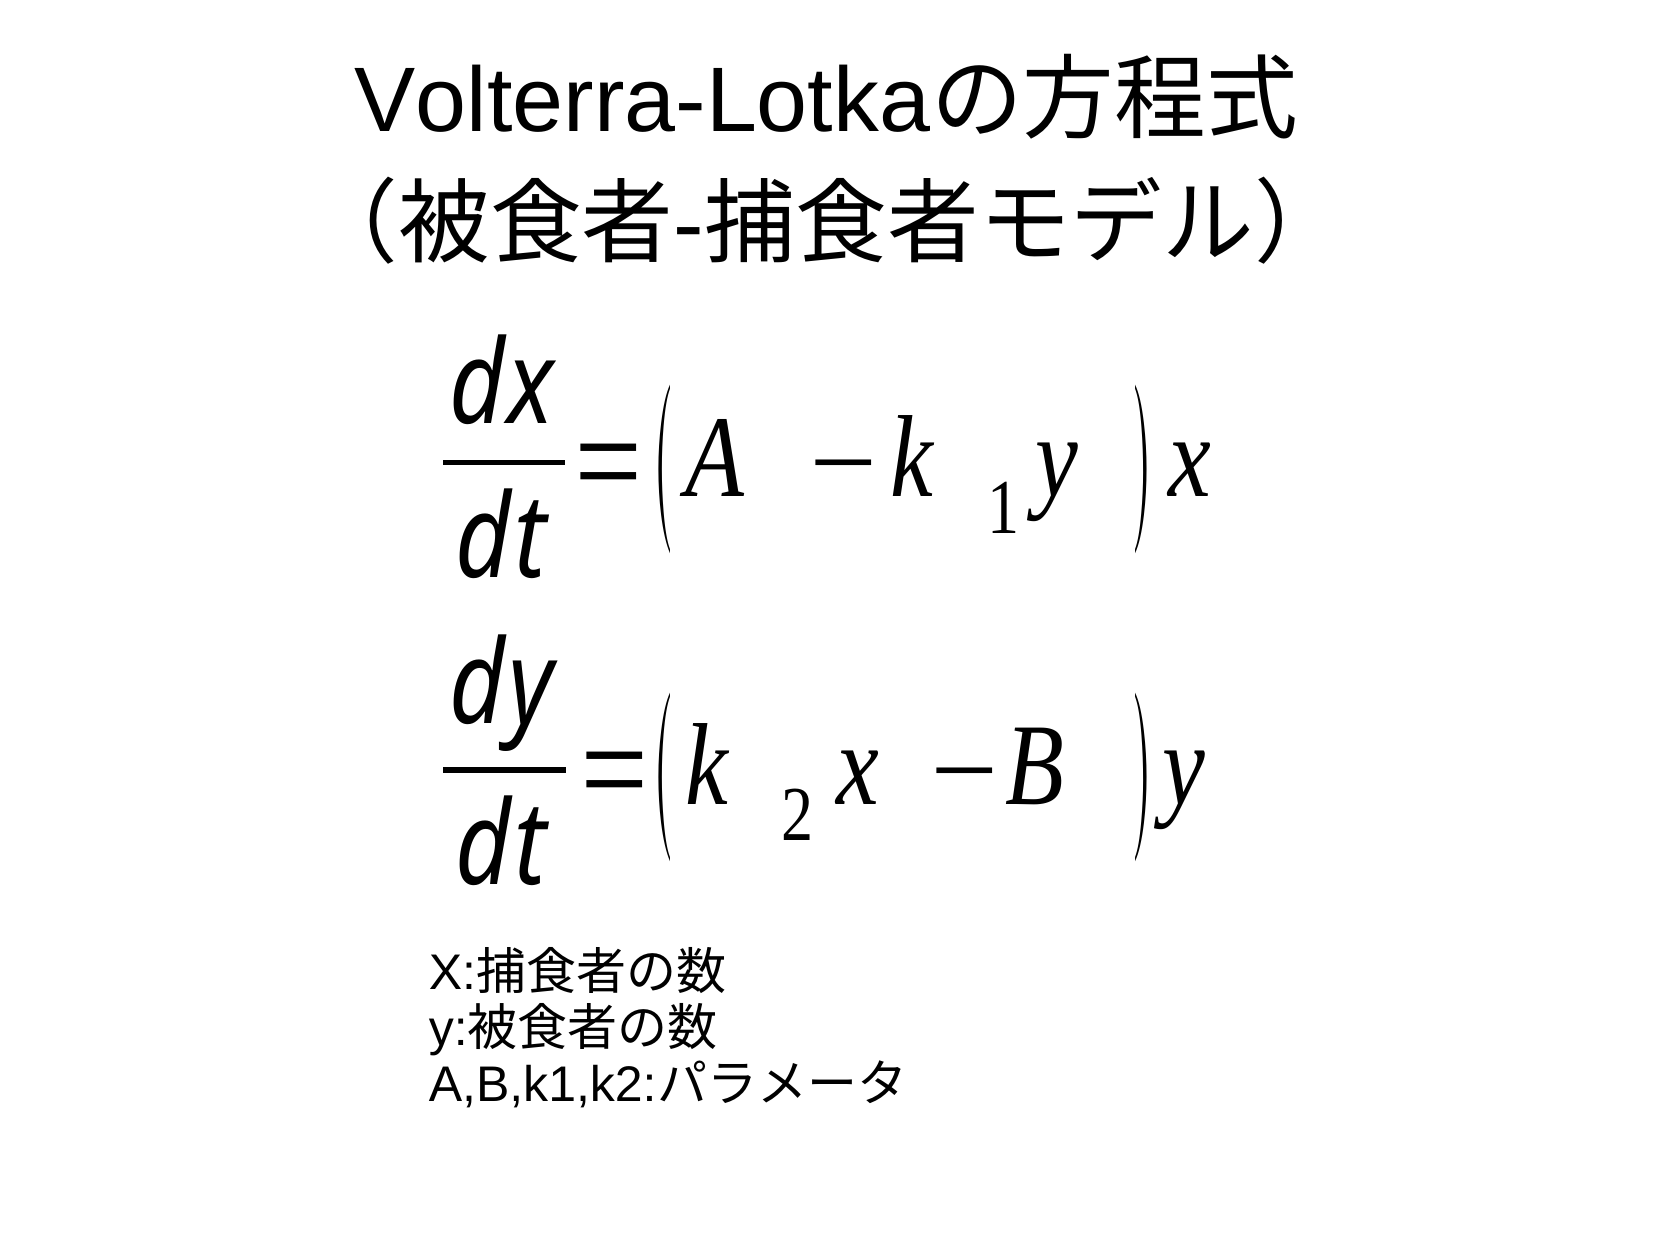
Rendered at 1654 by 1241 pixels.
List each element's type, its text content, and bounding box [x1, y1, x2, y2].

chart [413, 313, 1298, 917]
text_box X:捕食者の数 y:被食者の数 A,B,k1,k2:パラメータ [414, 937, 890, 1120]
title Volterra-Lotkaの方程式 （被食者-捕食者モデル） [82, 47, 1571, 259]
